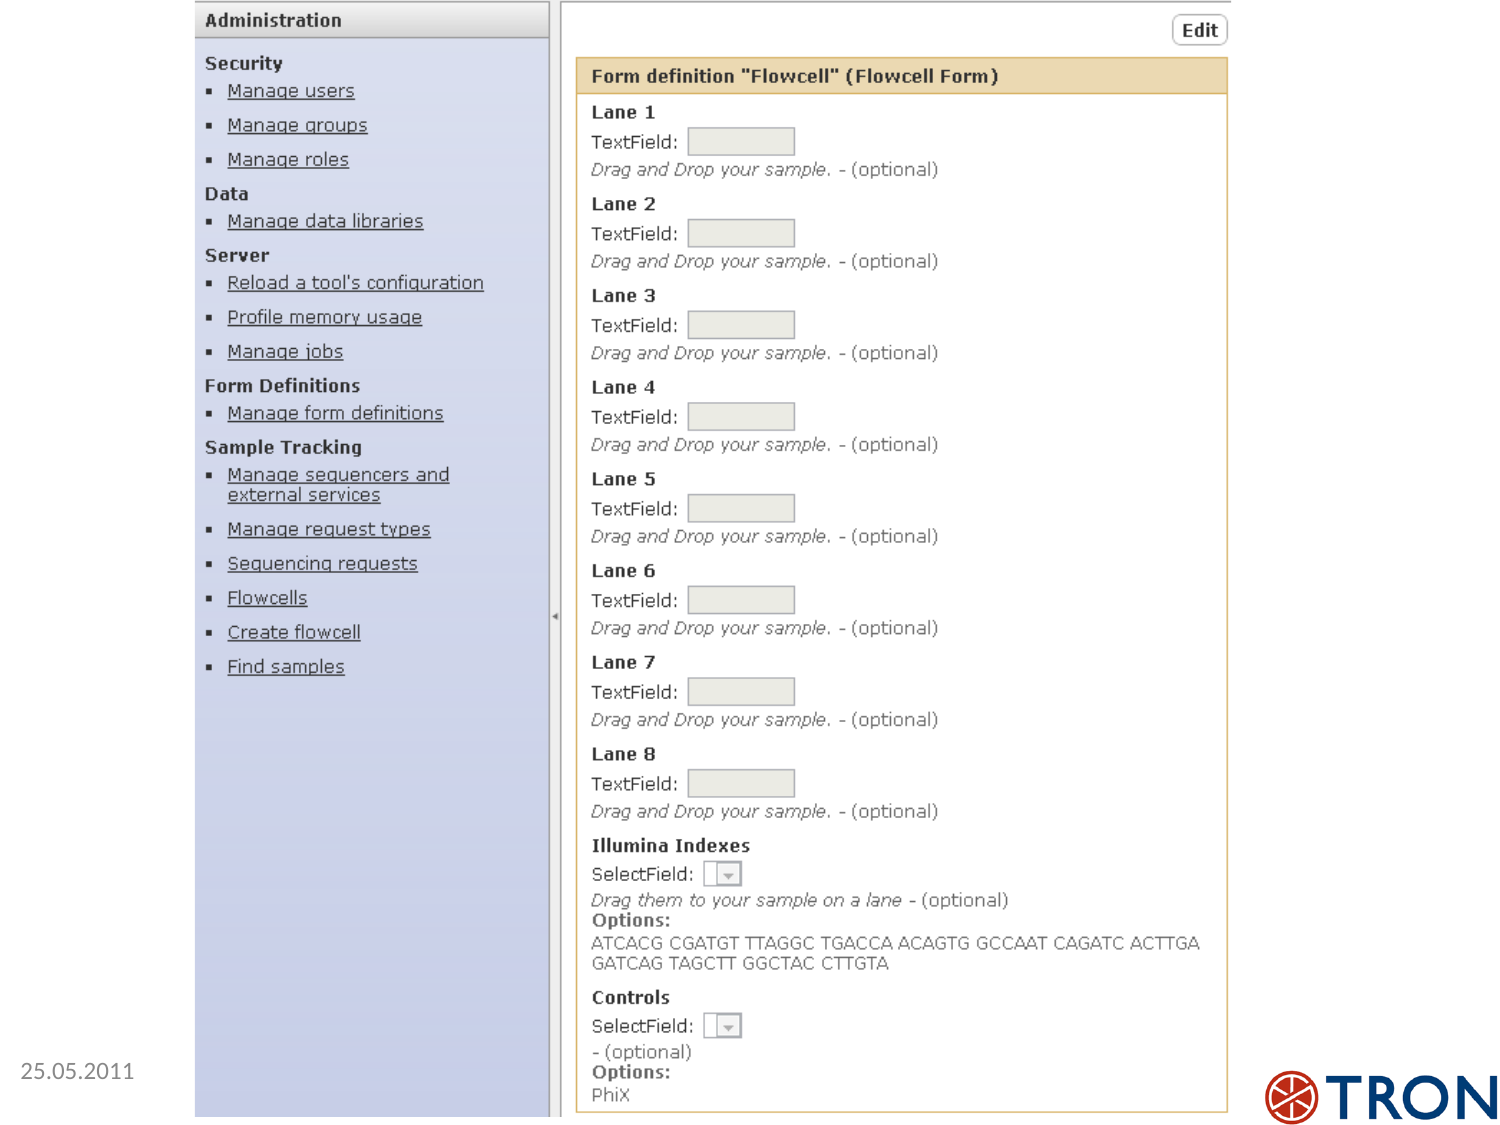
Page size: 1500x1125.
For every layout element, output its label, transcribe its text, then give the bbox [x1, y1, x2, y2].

text_box 25.05.2011 [5, 1039, 194, 1100]
picture [1250, 1069, 1500, 1125]
picture [194, 0, 1232, 1117]
